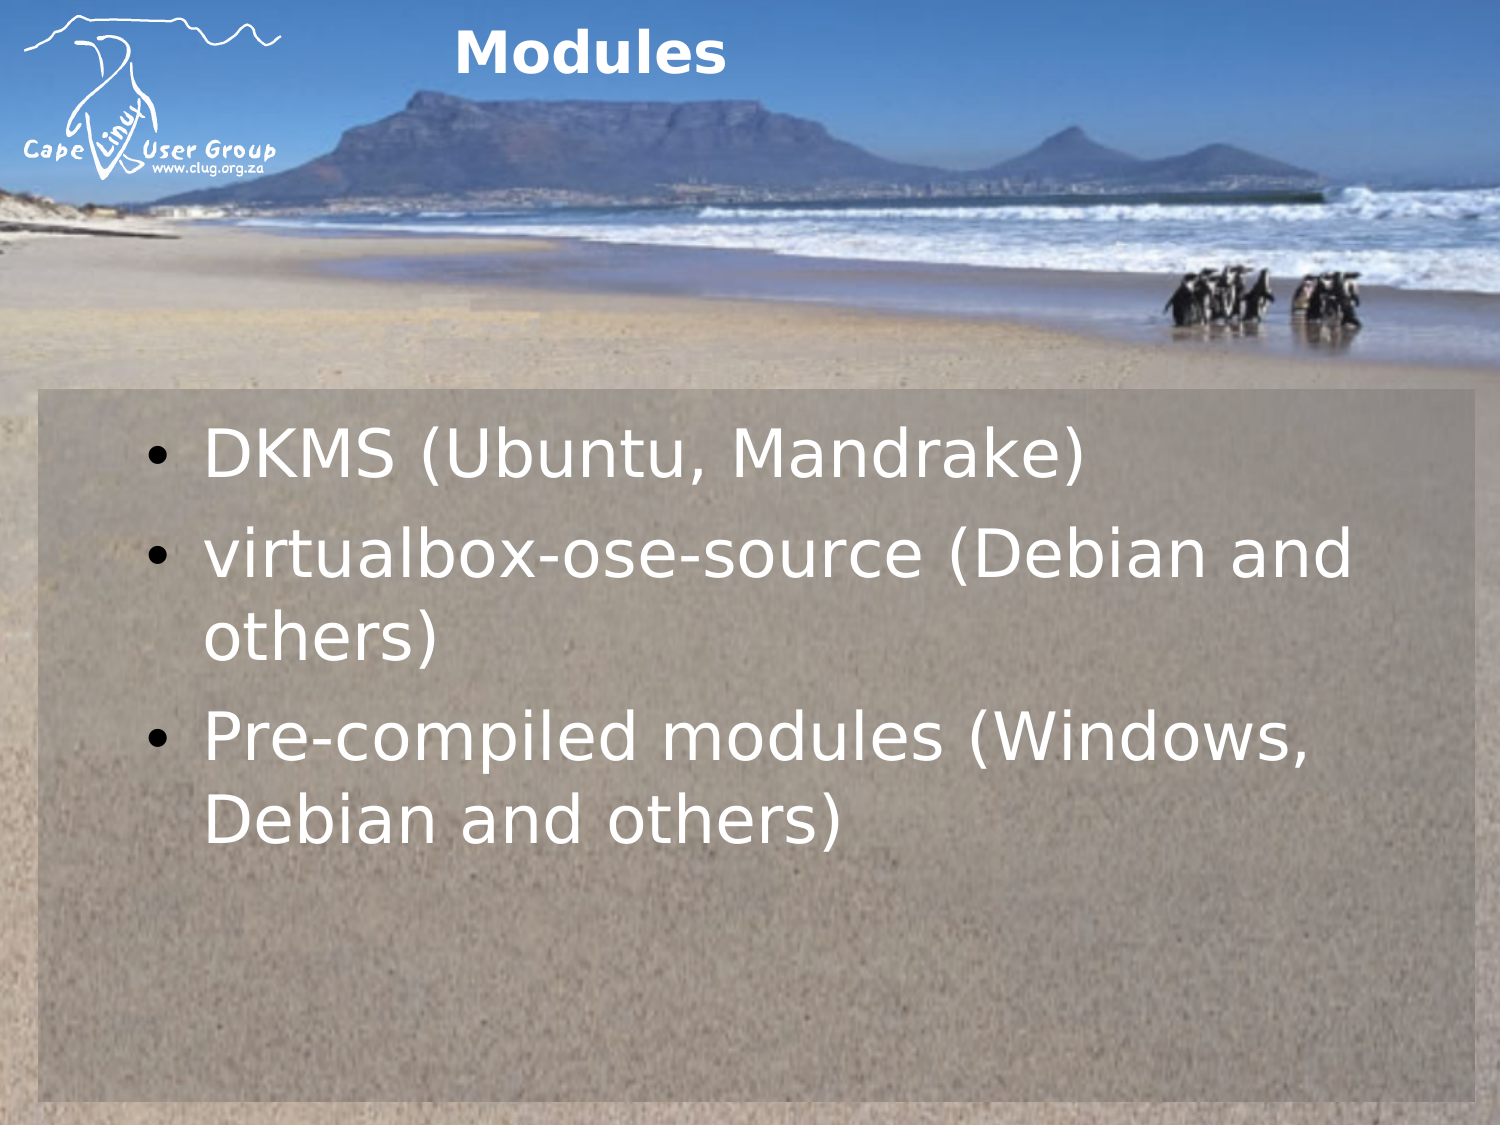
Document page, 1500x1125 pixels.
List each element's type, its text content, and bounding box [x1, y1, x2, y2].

list DKMS (Ubuntu, Mandrake) virtualbox-ose-source (Debian and others) Pre-compiled modules (Windows, Debian and others) [89, 409, 1435, 1030]
title Modules [453, 15, 1500, 88]
picture [0, 0, 1500, 1125]
